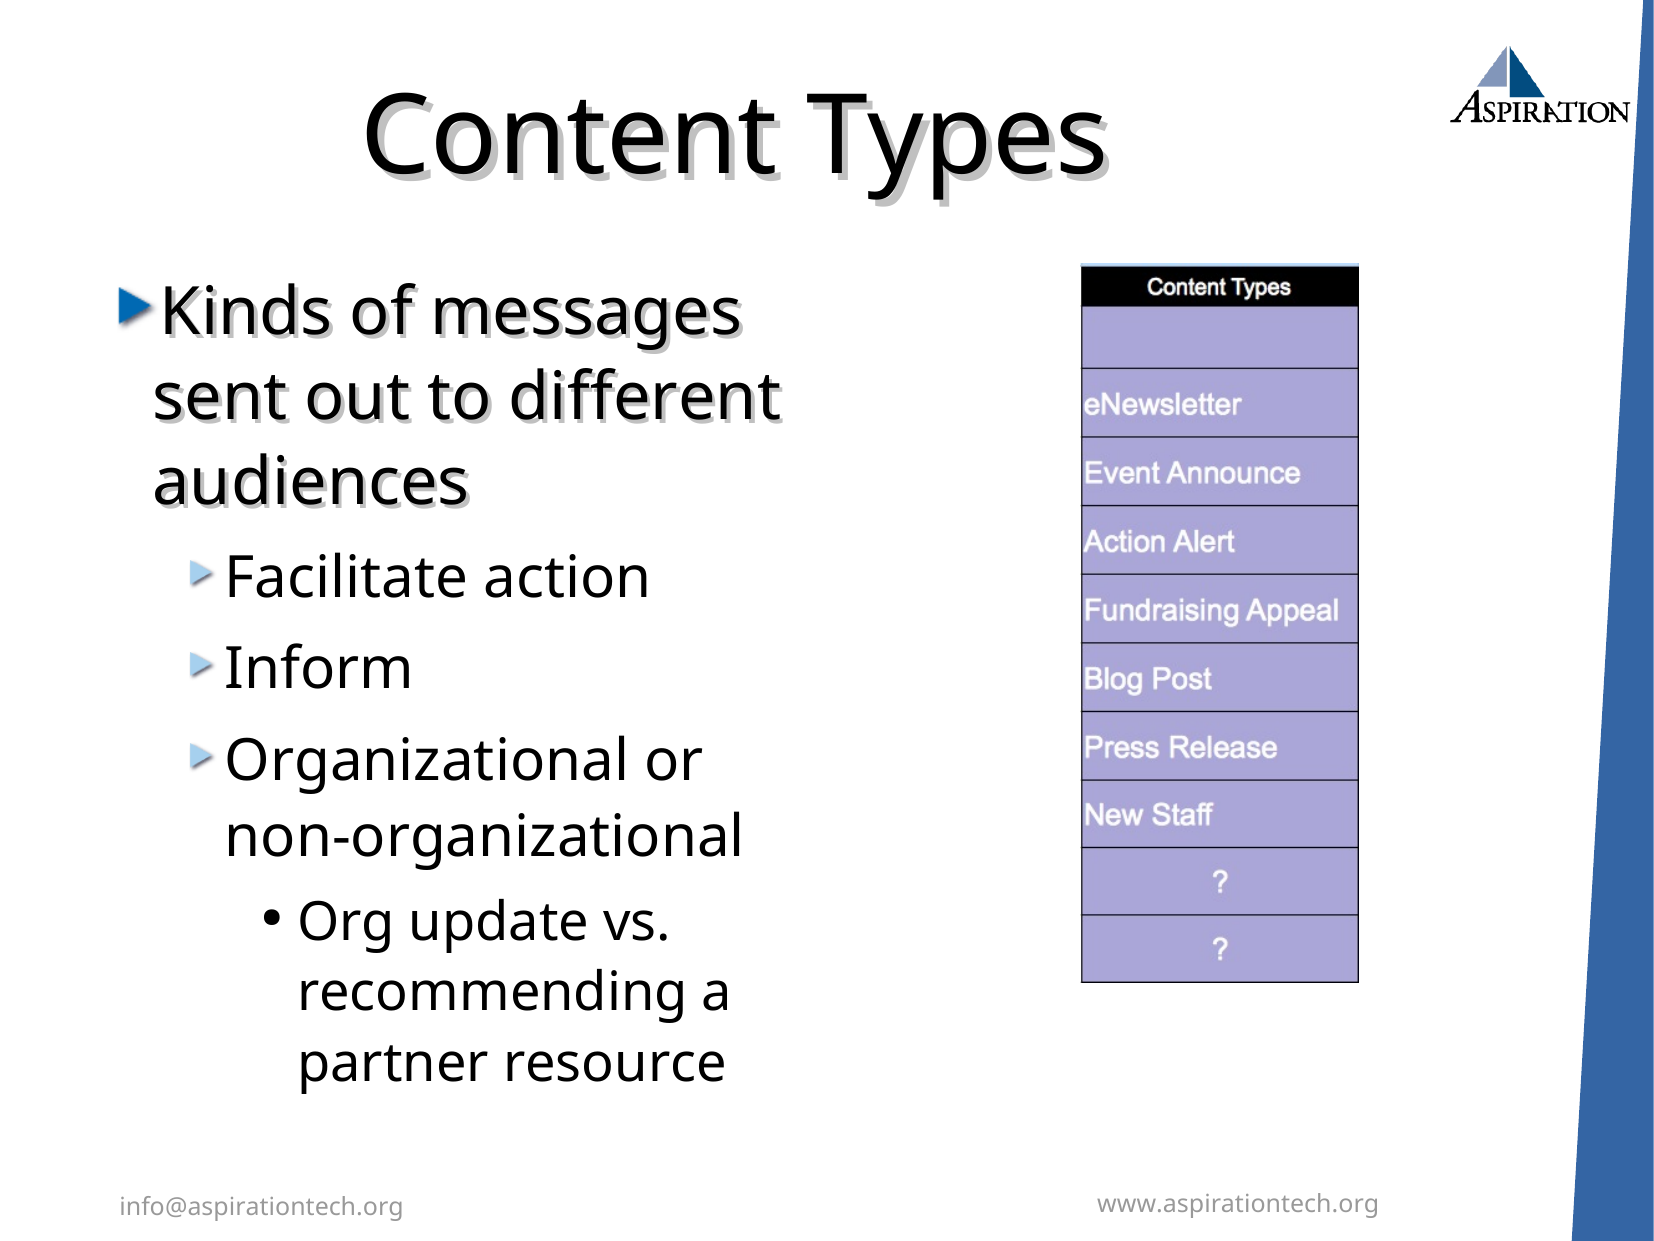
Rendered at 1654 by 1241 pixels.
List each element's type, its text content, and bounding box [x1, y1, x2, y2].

picture [1450, 46, 1631, 132]
picture [1080, 263, 1359, 983]
title Content Types [54, 21, 1415, 227]
list Kinds of messages sent out to different audiences Facilitate action Inform Organizational or non-organizational Org update vs. recommending a partner resource [54, 263, 807, 1092]
